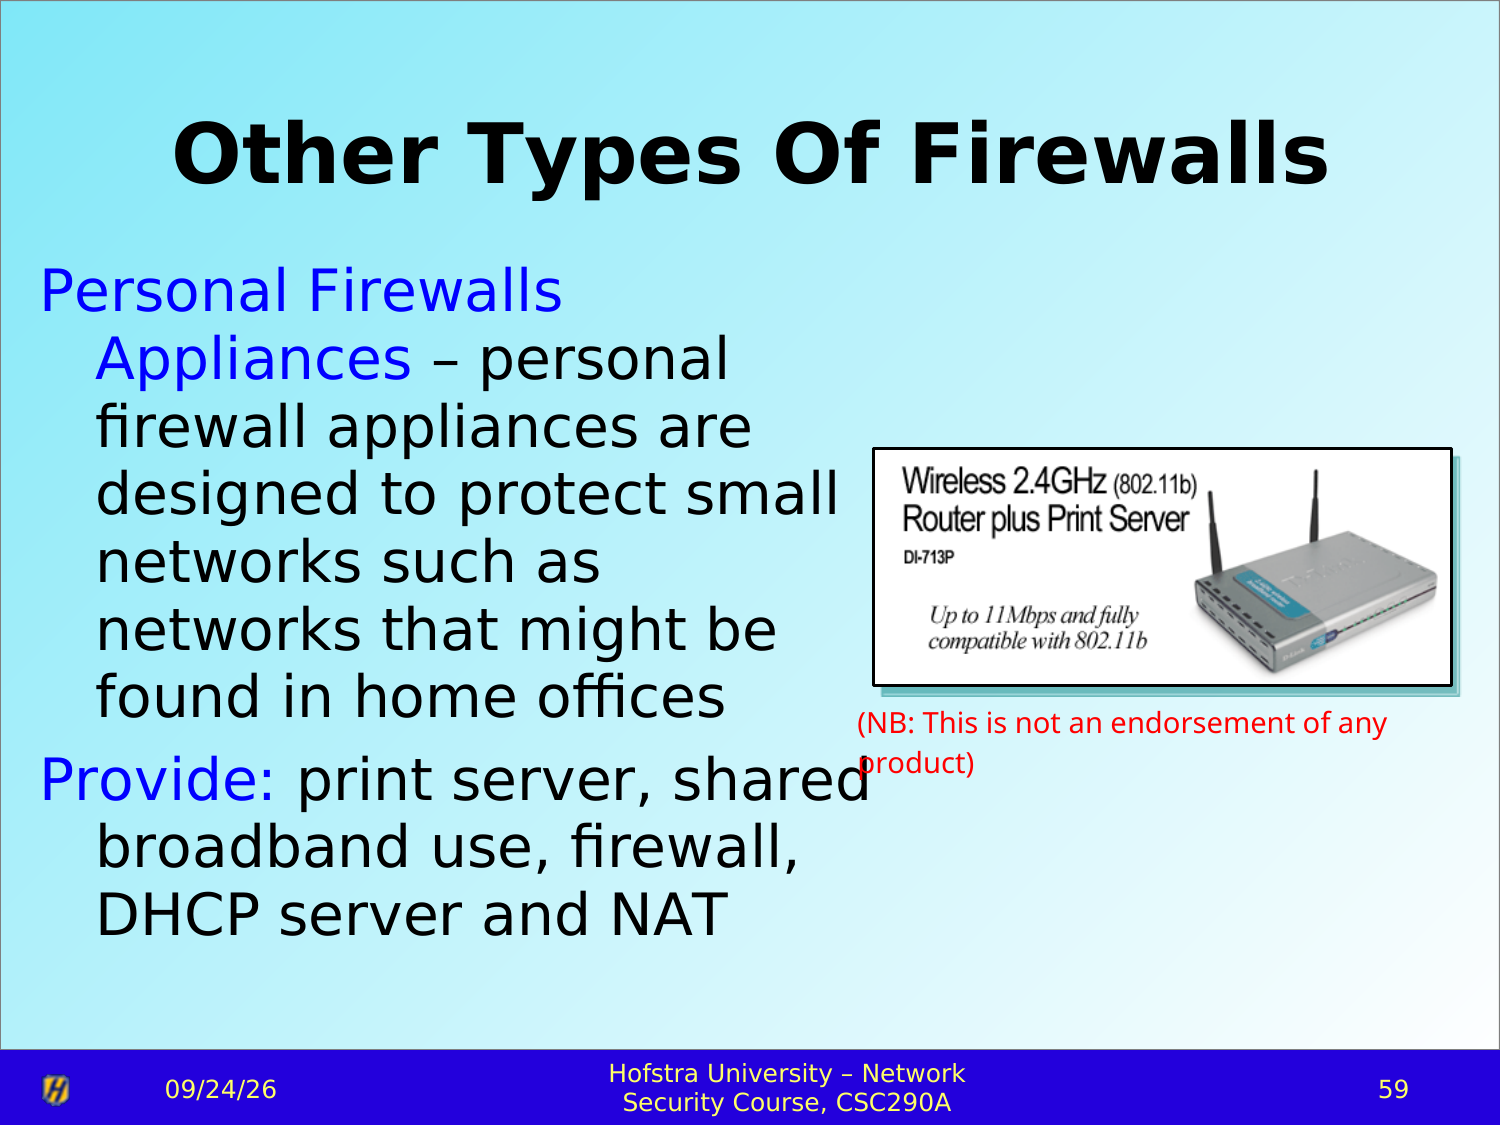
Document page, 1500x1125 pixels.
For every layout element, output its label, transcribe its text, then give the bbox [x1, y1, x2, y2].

picture [37, 1072, 76, 1110]
title Other Types Of Firewalls [112, 95, 1391, 212]
picture [874, 450, 1450, 685]
list Personal Firewalls Appliances – personal firewall appliances are designed to protect small networks such as networks that might be found in home offices Provide: print server, shared broadband use, firewall, DHCP server and NAT [24, 249, 900, 1050]
text_box (NB: This is not an endorsement of any product) [842, 694, 1500, 790]
